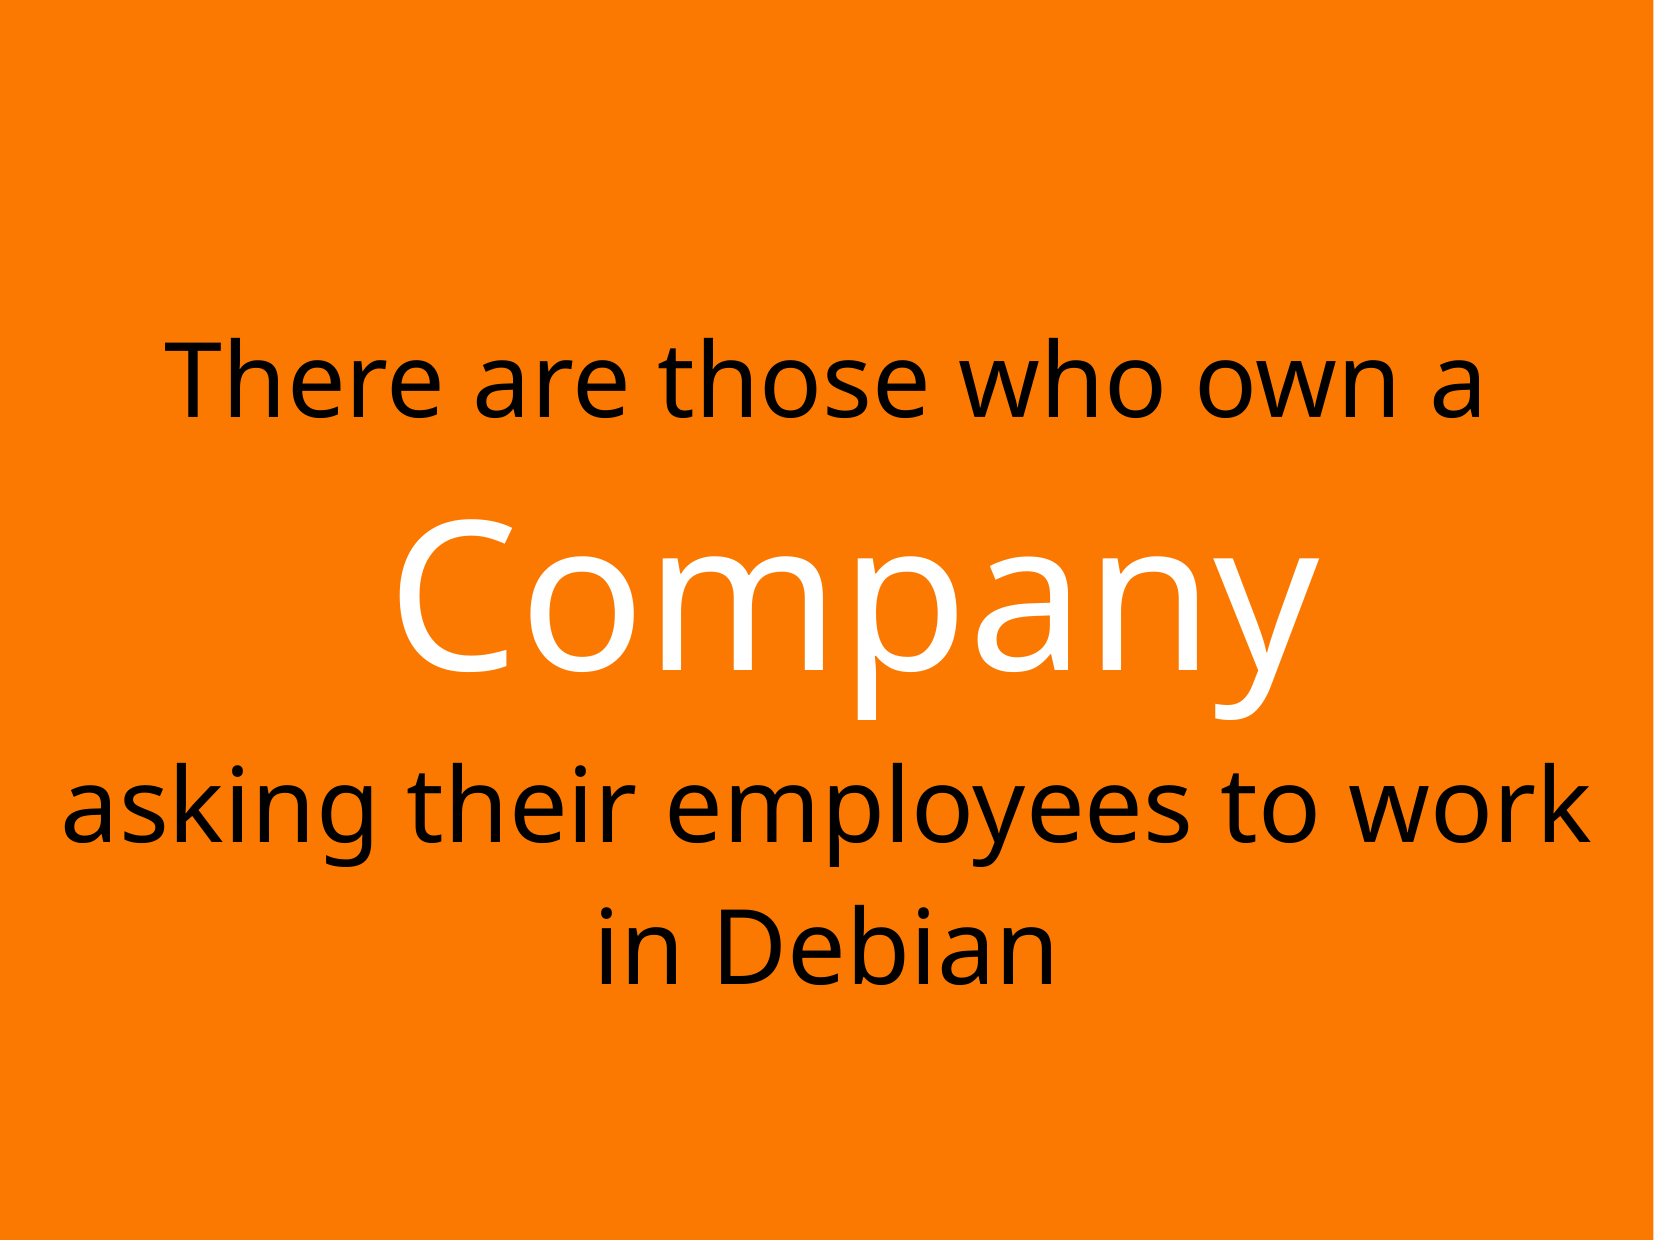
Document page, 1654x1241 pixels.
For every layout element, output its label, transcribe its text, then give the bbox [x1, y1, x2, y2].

text_box There are those who own a Company asking their employees to work in Debian [0, 397, 1654, 924]
